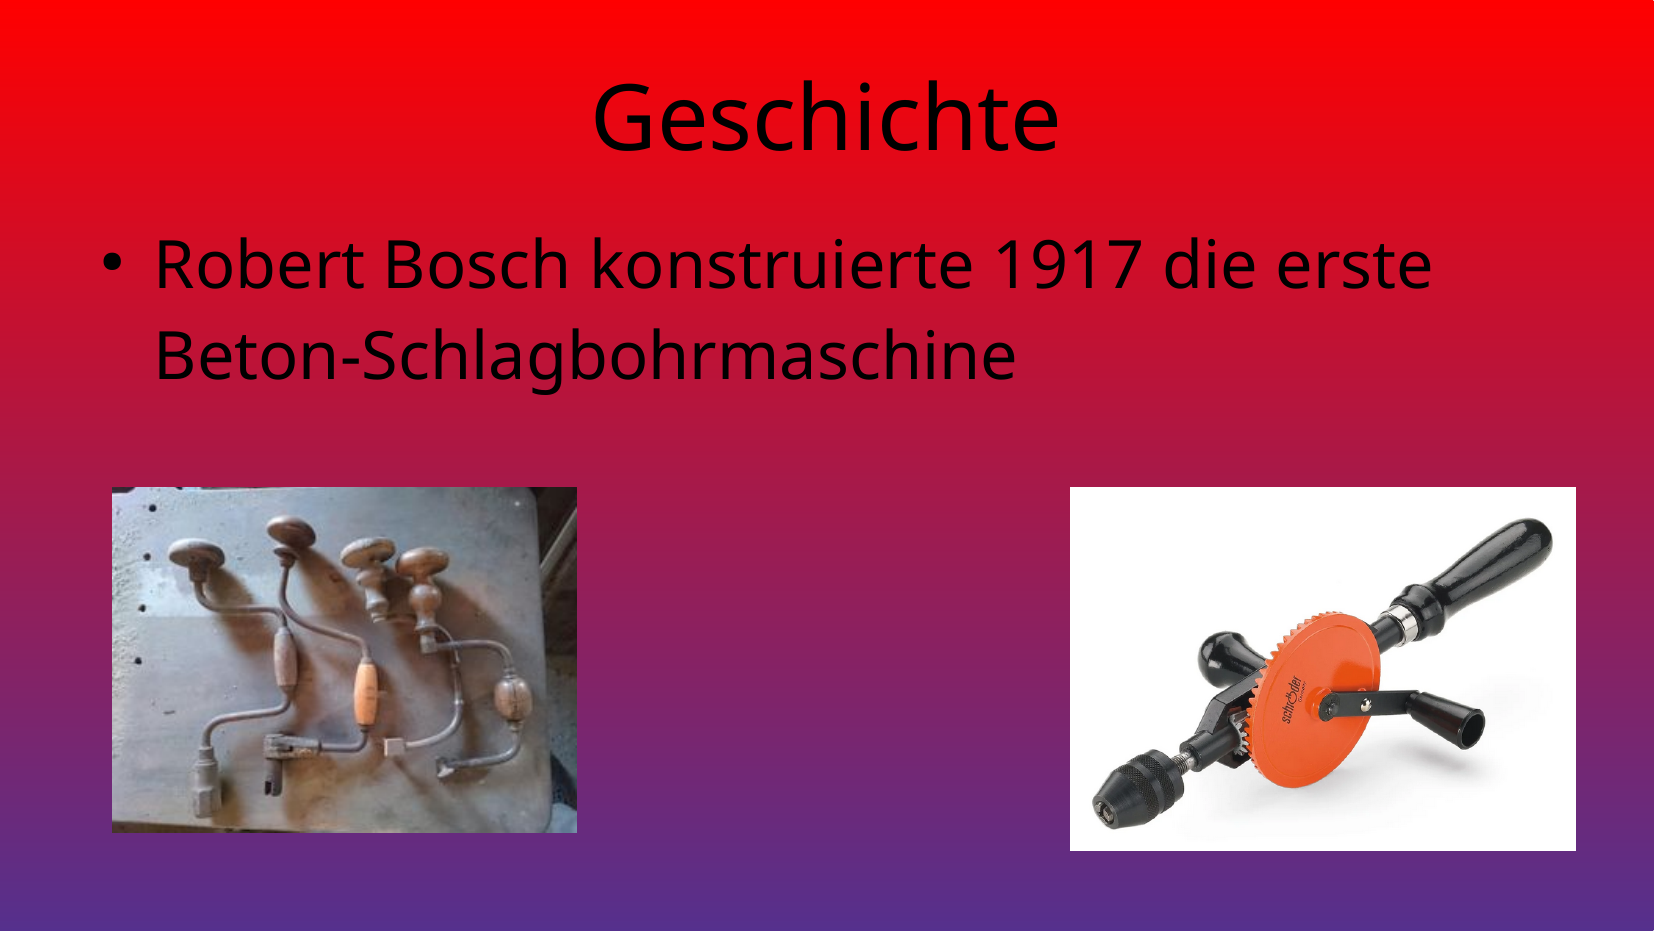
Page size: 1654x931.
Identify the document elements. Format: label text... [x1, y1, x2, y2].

title Geschichte [82, 34, 1571, 195]
list Robert Bosch konstruierte 1917 die erste Beton-Schlagbohrmaschine [82, 217, 1571, 758]
picture [1070, 487, 1576, 851]
picture [112, 487, 577, 833]
